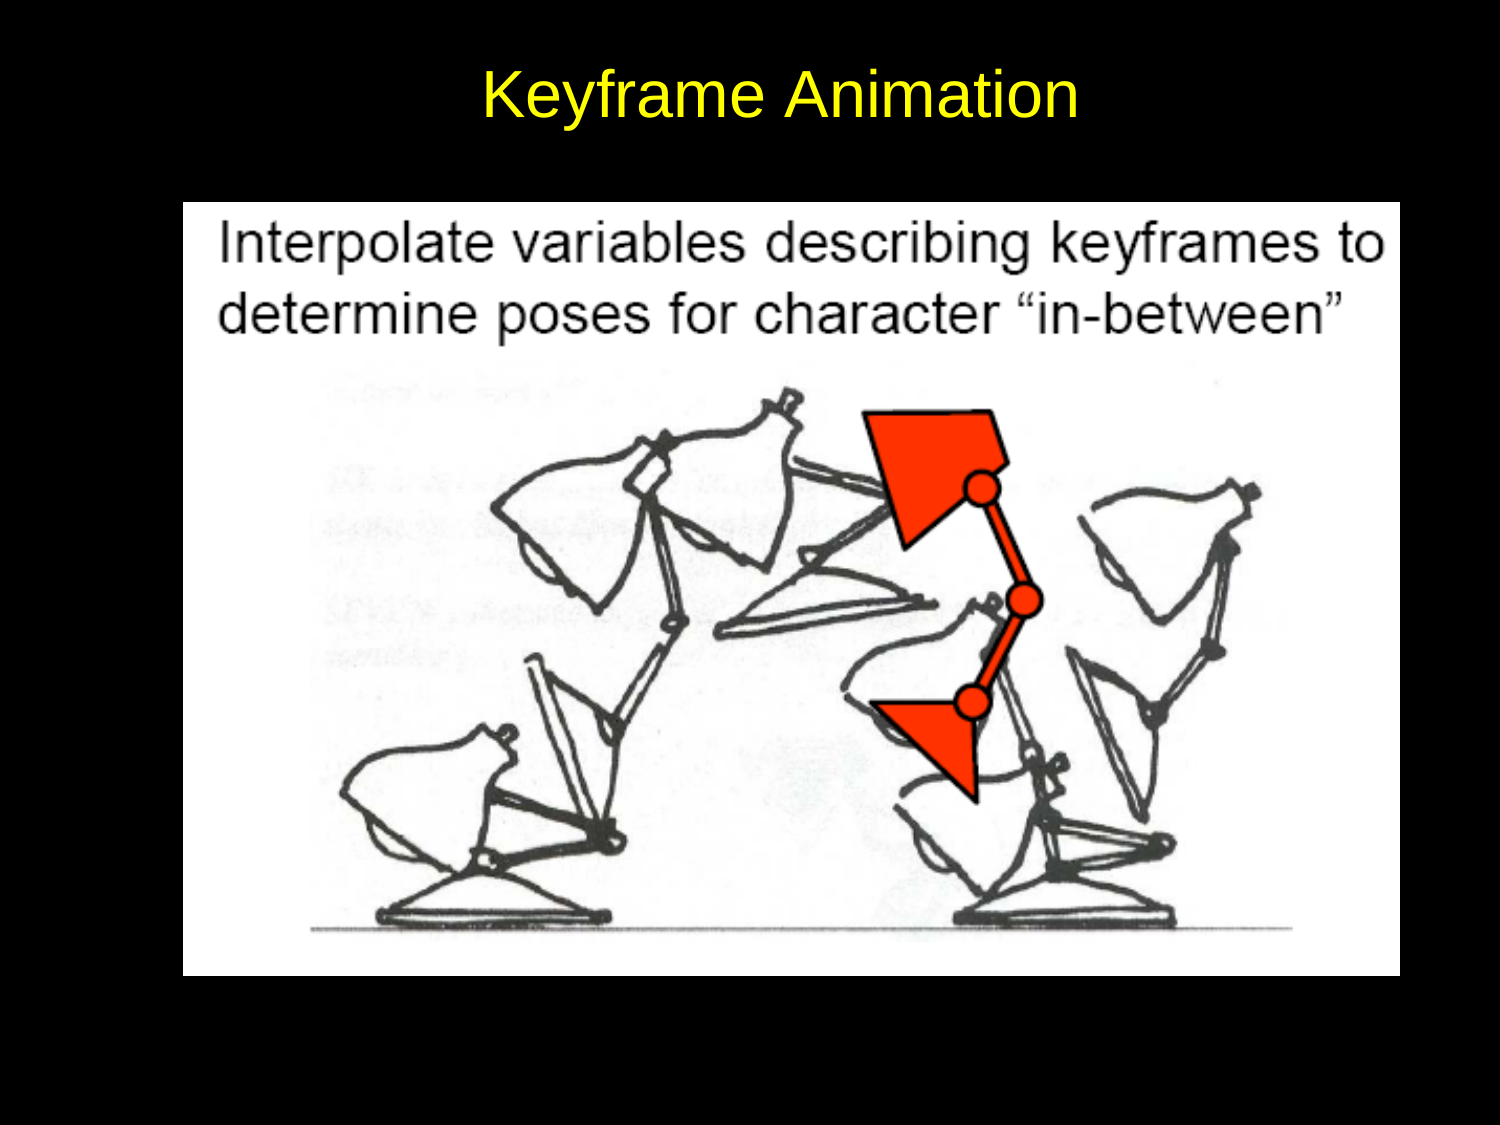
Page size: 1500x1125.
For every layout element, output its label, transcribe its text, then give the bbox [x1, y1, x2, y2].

text_box Keyframe Animation [466, 42, 1097, 139]
picture [183, 202, 1400, 976]
